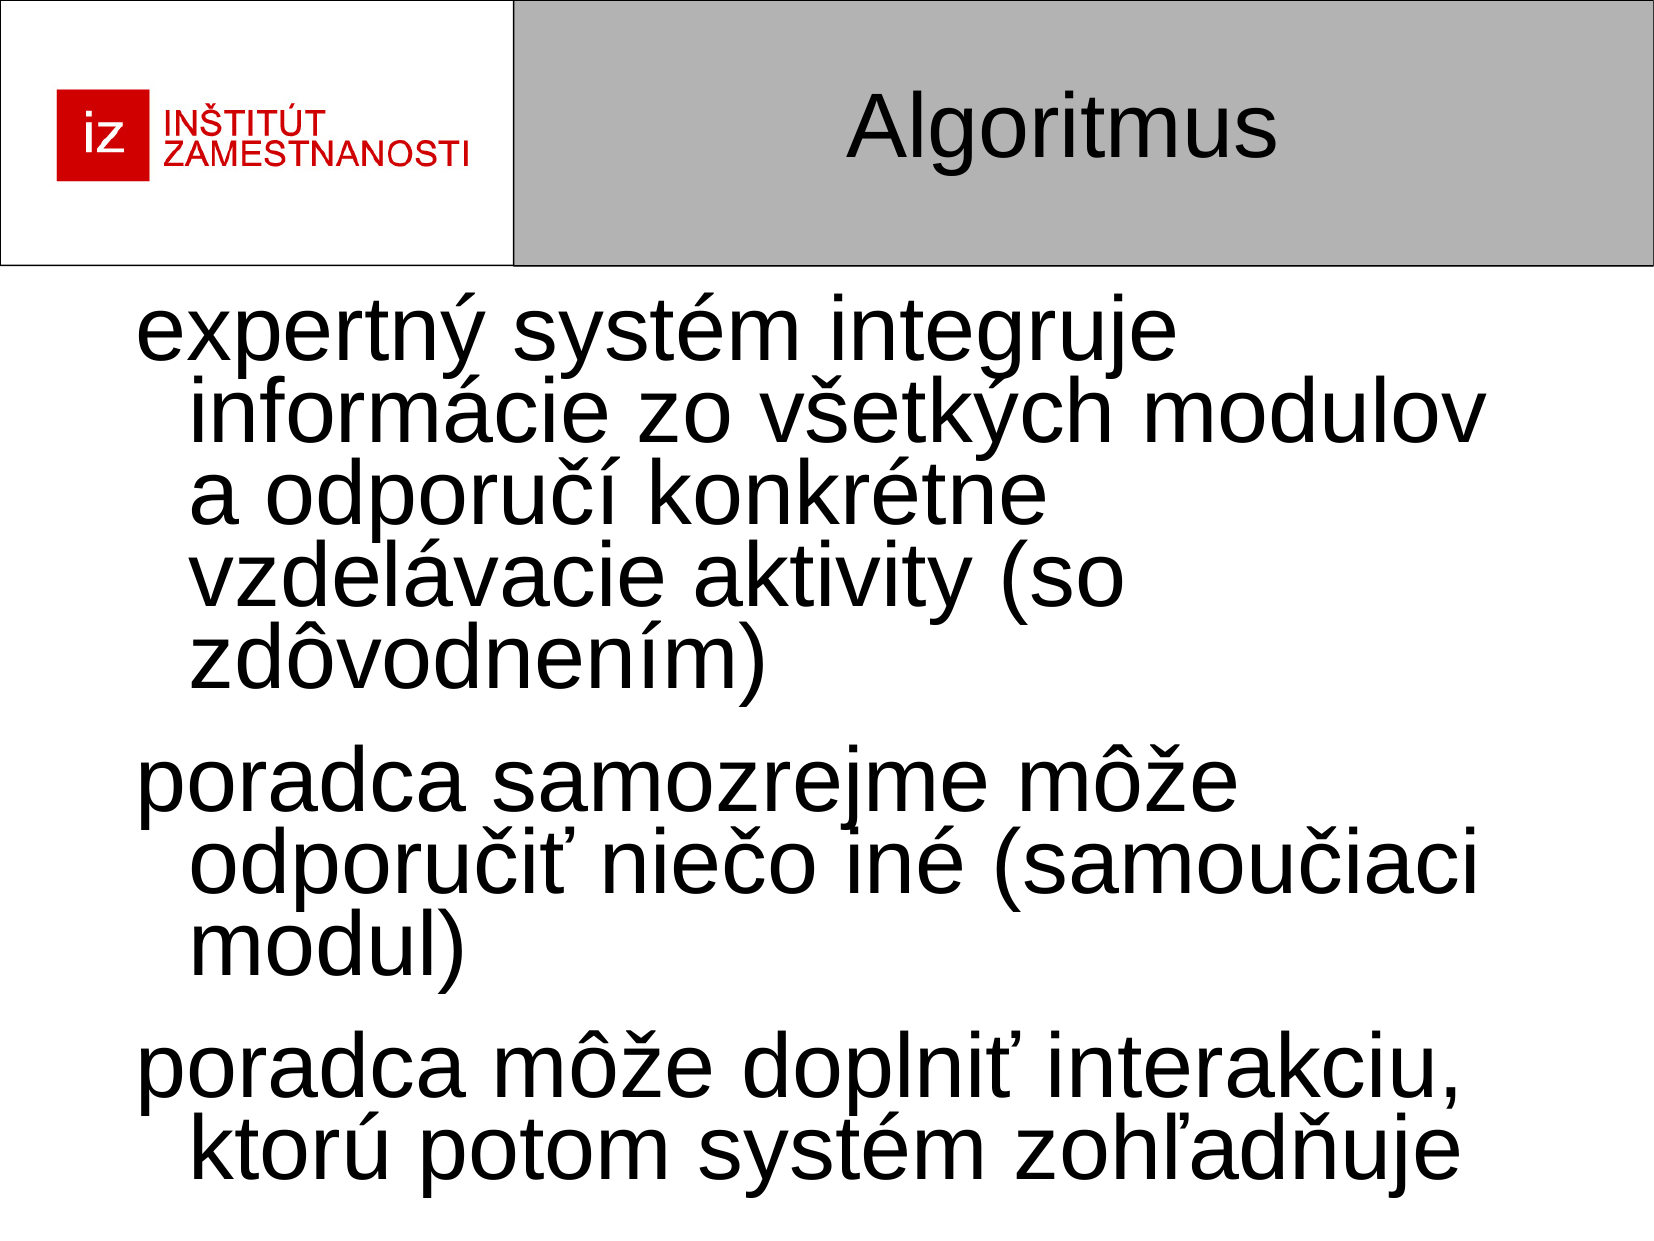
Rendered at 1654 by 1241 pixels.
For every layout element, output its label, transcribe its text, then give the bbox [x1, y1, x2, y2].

list expertný systém integruje informácie zo všetkých modulov a odporučí konkrétne vzdelávacie aktivity (so zdôvodnením) poradca samozrejme môže odporučiť niečo iné (samoučiaci modul) poradca môže doplniť interakciu, ktorú potom systém zohľadňuje [118, 295, 1533, 1241]
picture [5, 8, 512, 257]
title Algoritmus [561, 37, 1565, 229]
